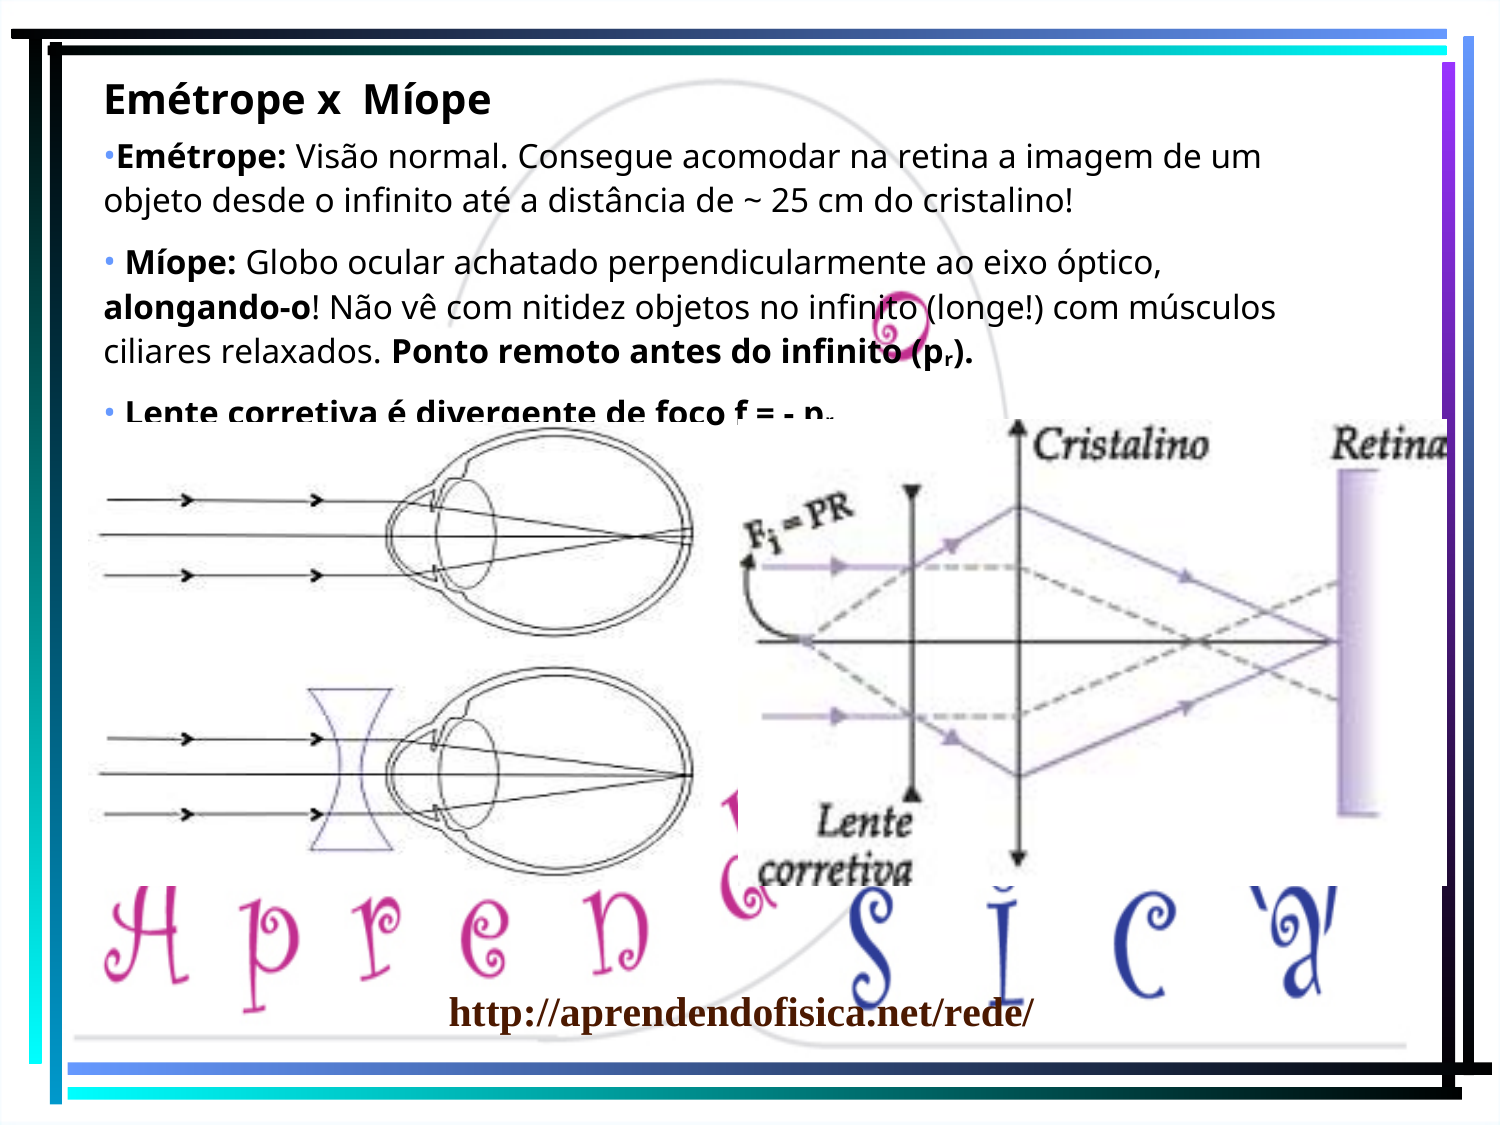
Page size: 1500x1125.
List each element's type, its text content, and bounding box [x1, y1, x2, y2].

picture [0, 0, 1500, 1125]
title Emétrope x Míope [88, 62, 1388, 148]
list Emétrope: Visão normal. Consegue acomodar na retina a imagem de um objeto desde o infinito até a distância de ~ 25 cm do cristalino! Míope: Globo ocular achatado perpendicularmente ao eixo óptico, alongando-o! Não vê com nitidez objetos no infinito (longe!) com músculos ciliares relaxados. Ponto remoto antes do infinito (pr). Lente corretiva é divergente de foco f = - pr [88, 125, 1329, 425]
text_box http://aprendendofisica.net/rede/ [383, 974, 1050, 1046]
